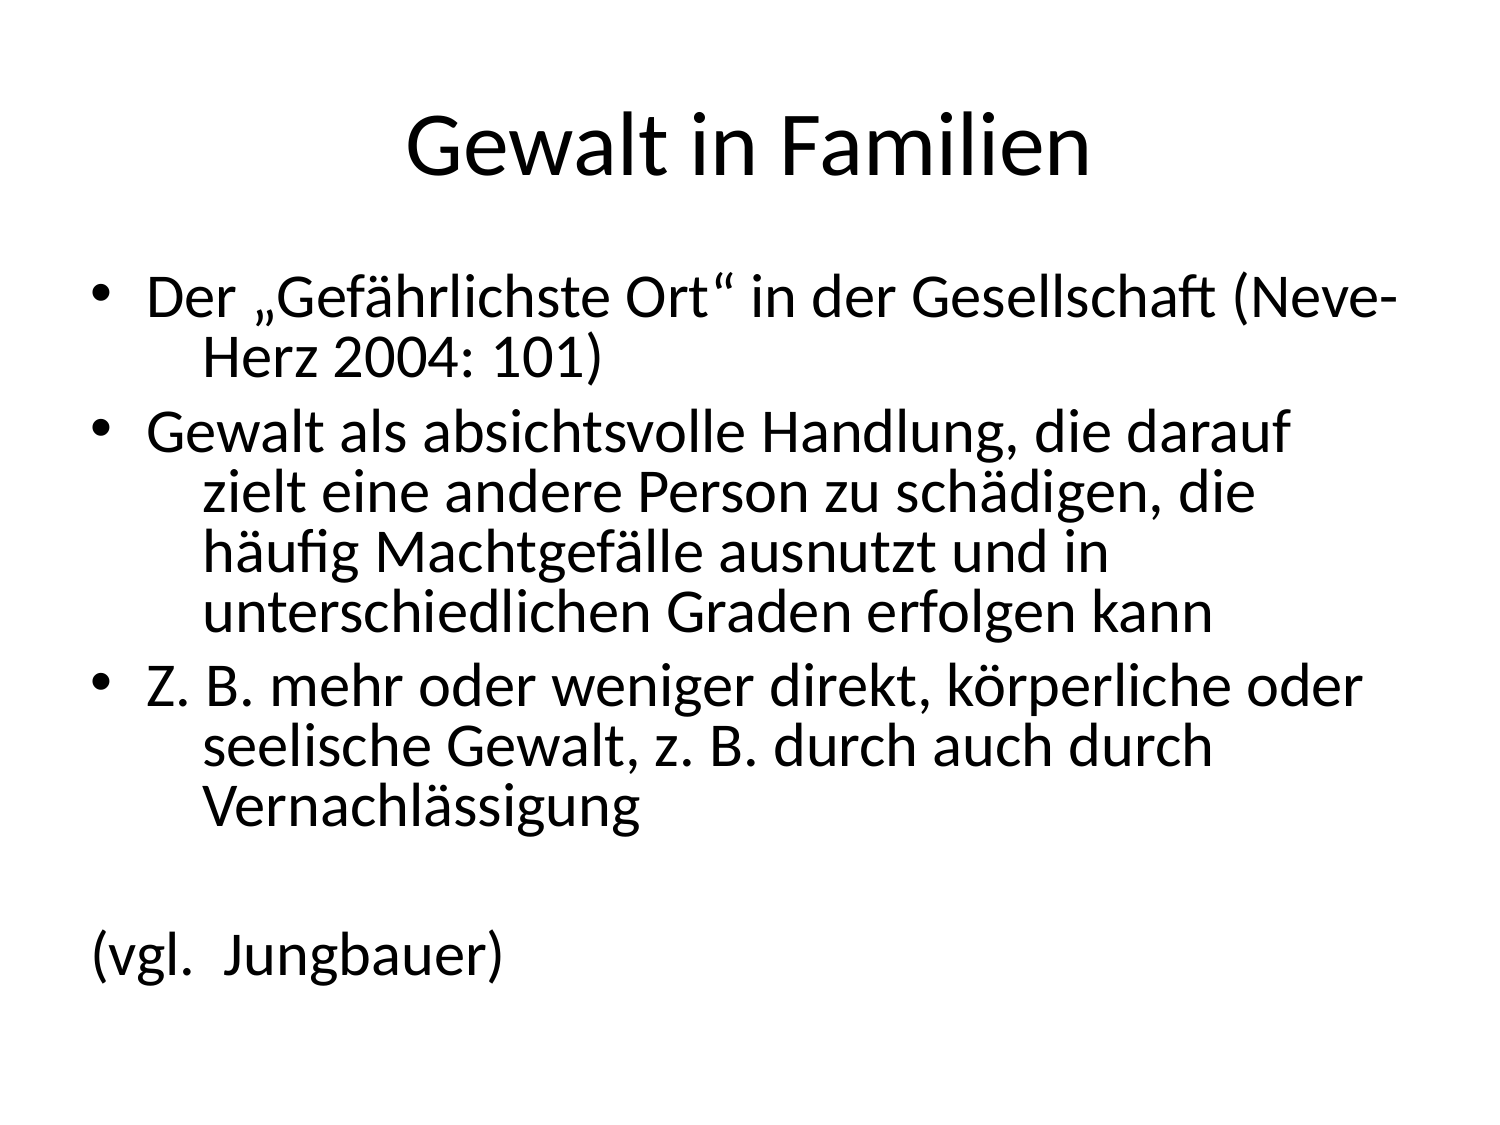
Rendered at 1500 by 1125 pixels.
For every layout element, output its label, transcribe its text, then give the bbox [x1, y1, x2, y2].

title Gewalt in Familien [75, 45, 1426, 233]
list Der „Gefährlichste Ort“ in der Gesellschaft (Neve-Herz 2004: 101) Gewalt als absichtsvolle Handlung, die darauf zielt eine andere Person zu schädigen, die häufig Machtgefälle ausnutzt und in unterschiedlichen Graden erfolgen kann Z. B. mehr oder weniger direkt, körperliche oder seelische Gewalt, z. B. durch auch durch Vernachlässigung (vgl. Jungbauer) [75, 262, 1426, 1005]
